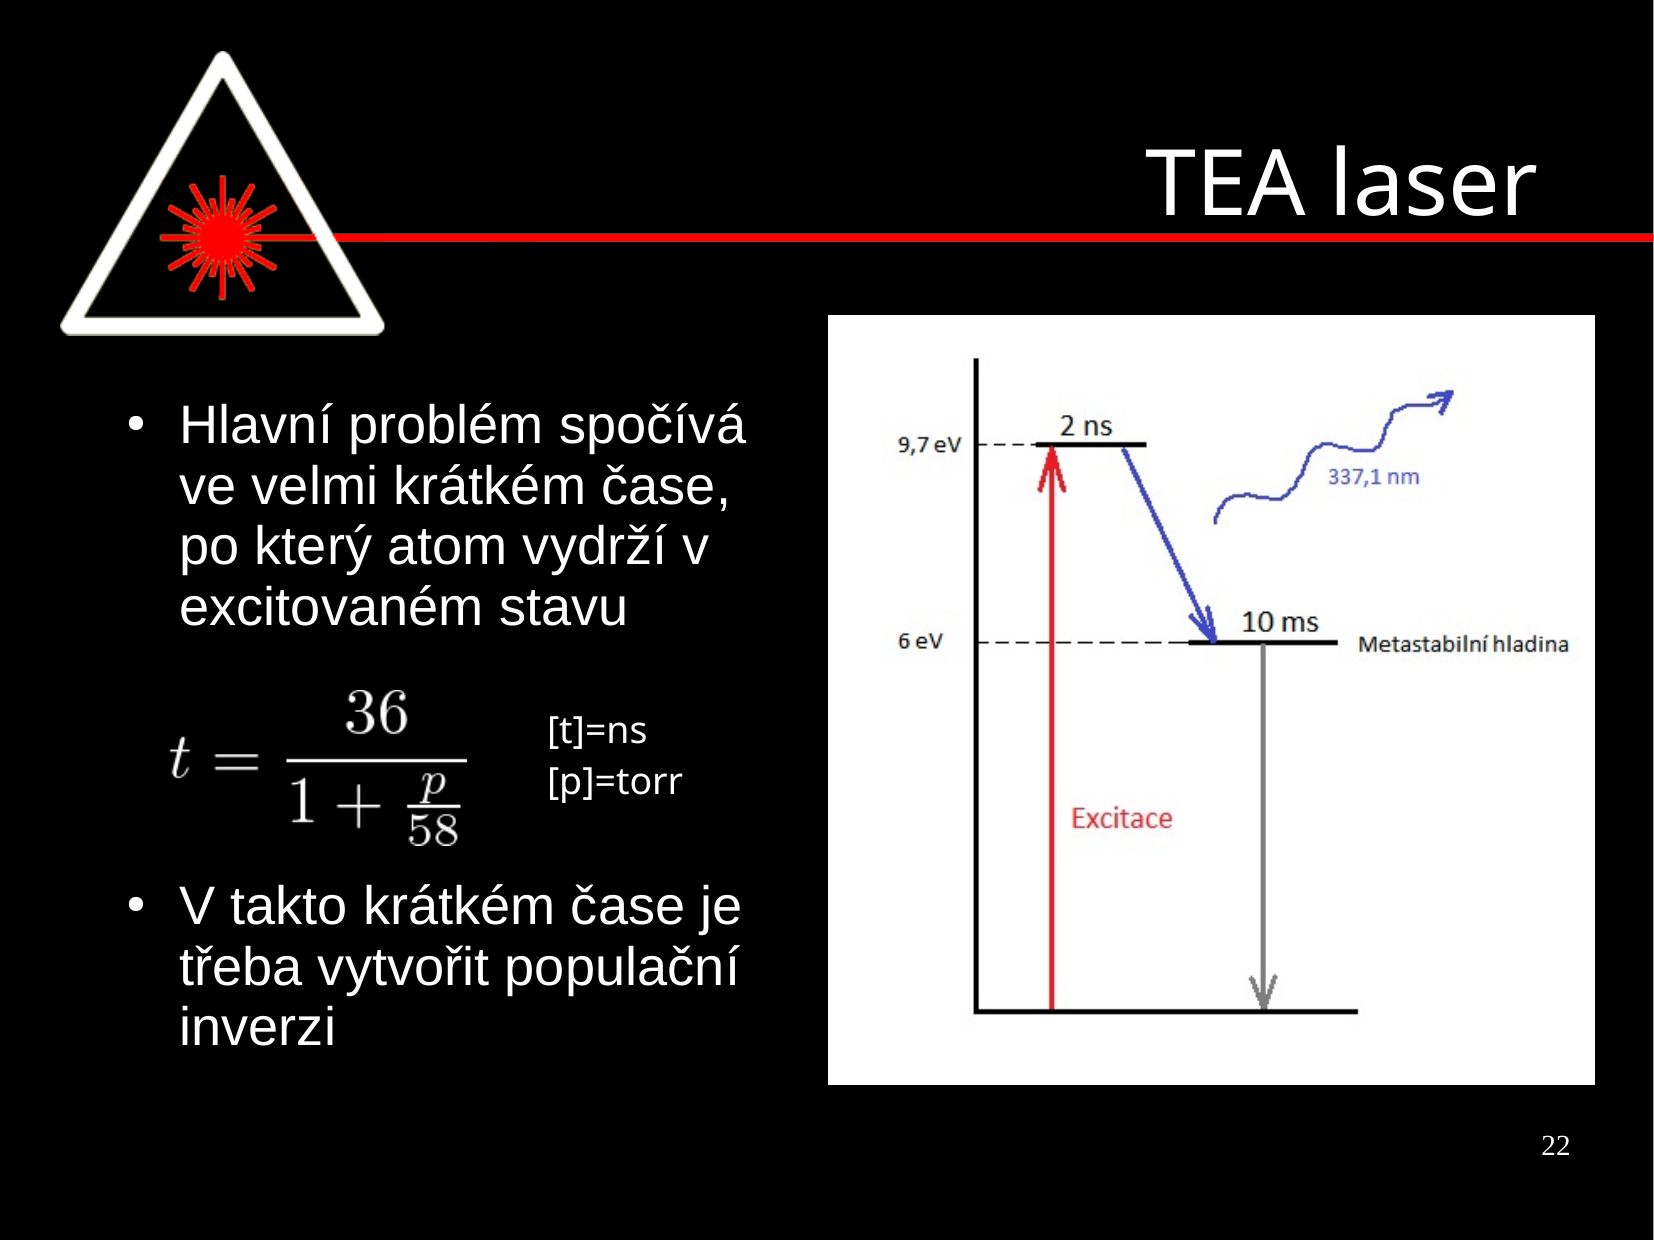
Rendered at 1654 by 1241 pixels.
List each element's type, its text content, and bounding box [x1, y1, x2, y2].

title TEA laser [50, 75, 1540, 283]
list Hlavní problém spočívá ve velmi krátkém čase, po který atom vydrží v excitovaném stavu V takto krátkém čase je třeba vytvořit populační inverzi [108, 394, 806, 1187]
text_box [t]=ns [p]=torr [532, 696, 763, 821]
picture [60, 51, 1654, 1085]
picture [169, 690, 467, 846]
